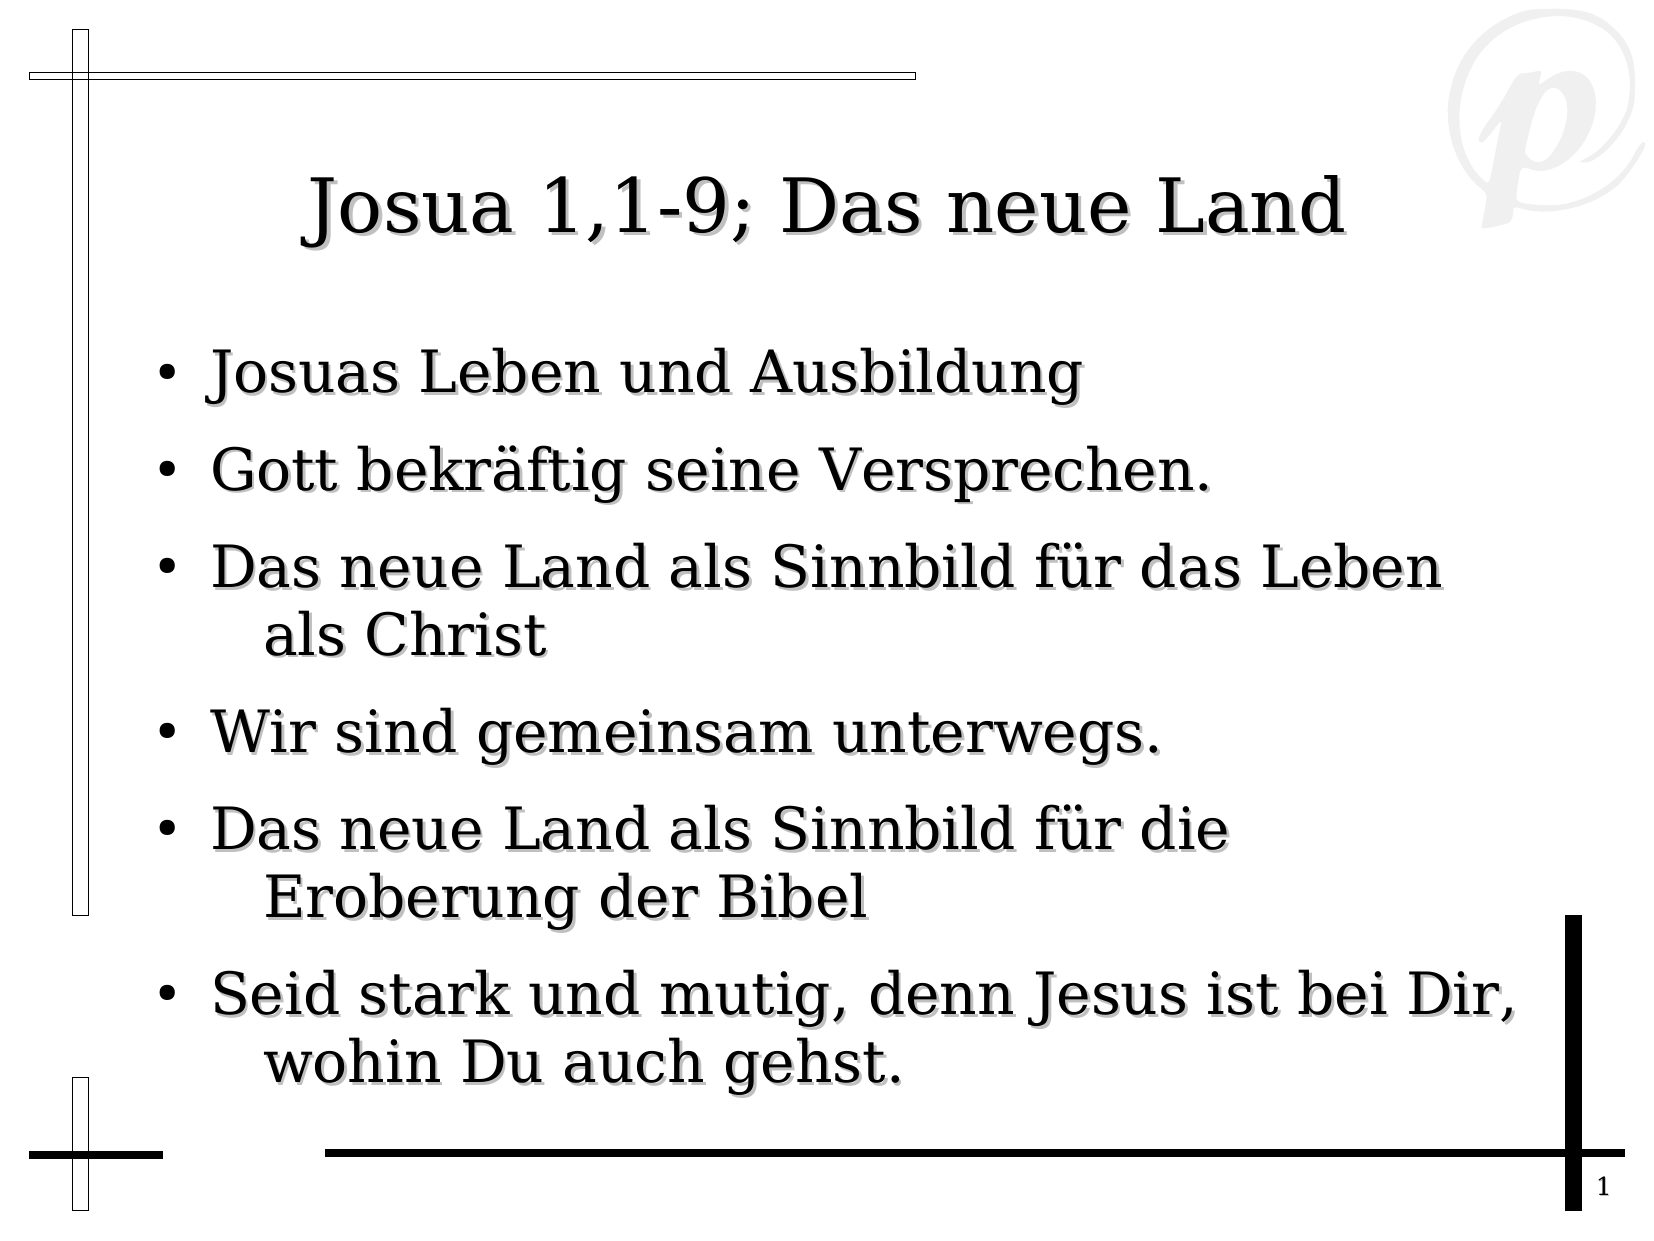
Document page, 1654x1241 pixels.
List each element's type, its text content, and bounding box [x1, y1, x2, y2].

title Josua 1,1-9; Das neue Land [121, 102, 1534, 311]
list Josuas Leben und Ausbildung Gott bekräftig seine Versprechen. Das neue Land als Sinnbild für das Leben als Christ Wir sind gemeinsam unterwegs. Das neue Land als Sinnbild für die Eroberung der Bibel Seid stark und mutig, denn Jesus ist bei Dir, wohin Du auch gehst. [121, 338, 1534, 1127]
